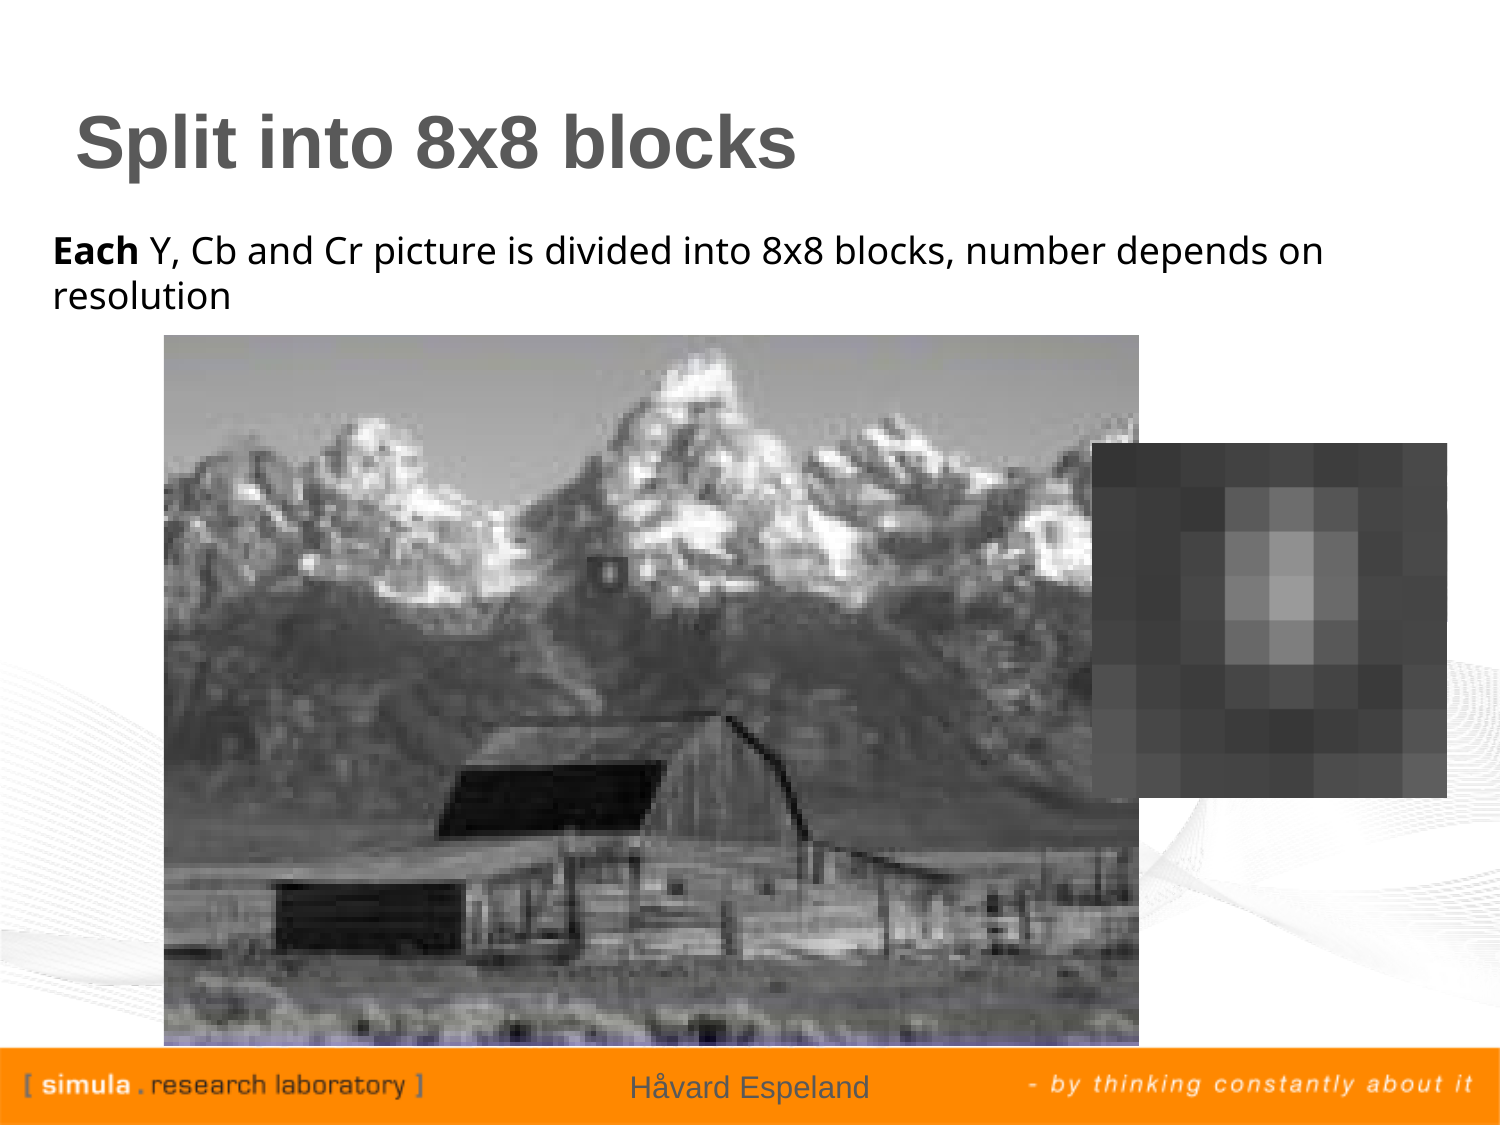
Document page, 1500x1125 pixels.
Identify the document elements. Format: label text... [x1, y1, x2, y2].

title Split into 8x8 blocks [75, 44, 1425, 233]
text_box Each Y, Cb and Cr picture is divided into 8x8 blocks, number depends on resolution [37, 220, 1382, 376]
picture [0, 376, 1500, 1125]
